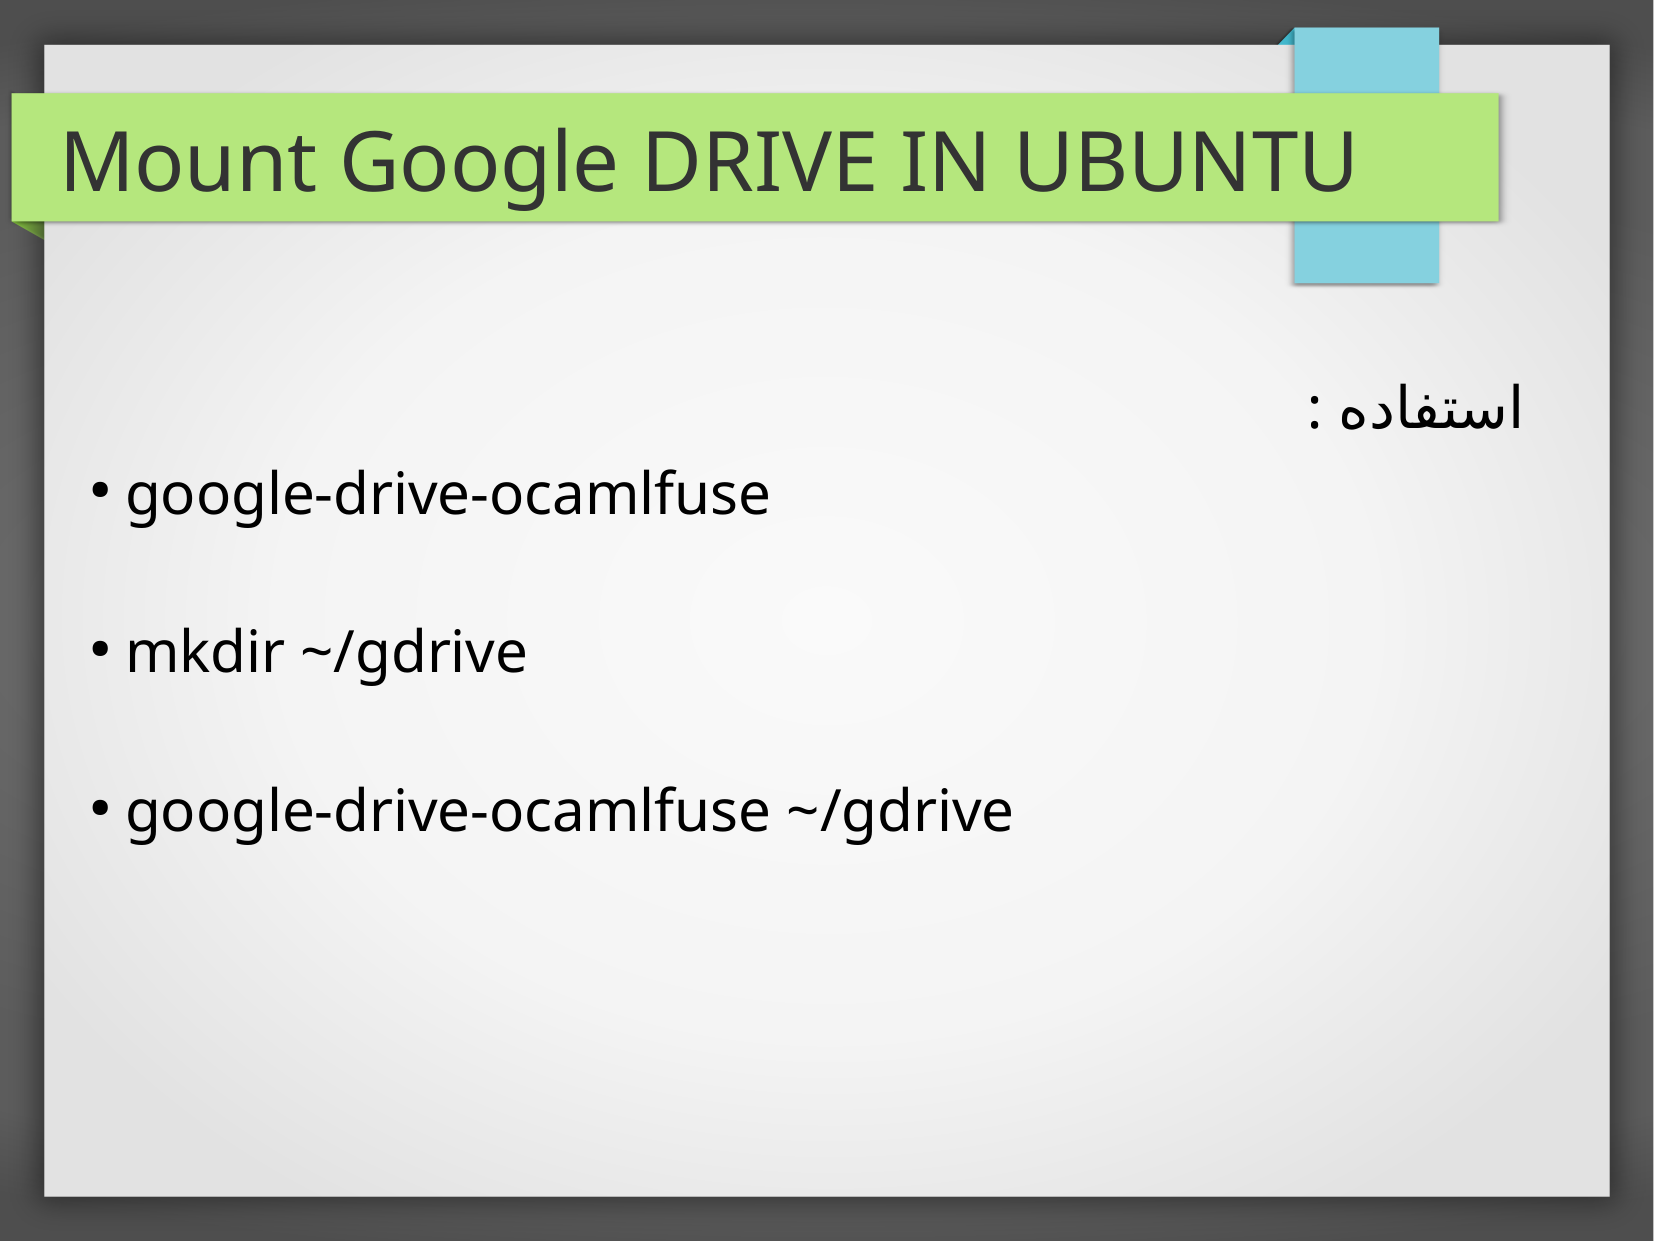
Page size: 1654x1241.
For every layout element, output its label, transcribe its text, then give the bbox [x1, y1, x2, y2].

text_box استفاده : google-drive-ocamlfuse mkdir ~/gdrive google-drive-ocamlfuse ~/gdrive [75, 368, 1576, 966]
title Mount Google DRIVE IN UBUNTU [59, 55, 1548, 263]
picture [0, 0, 1654, 1241]
